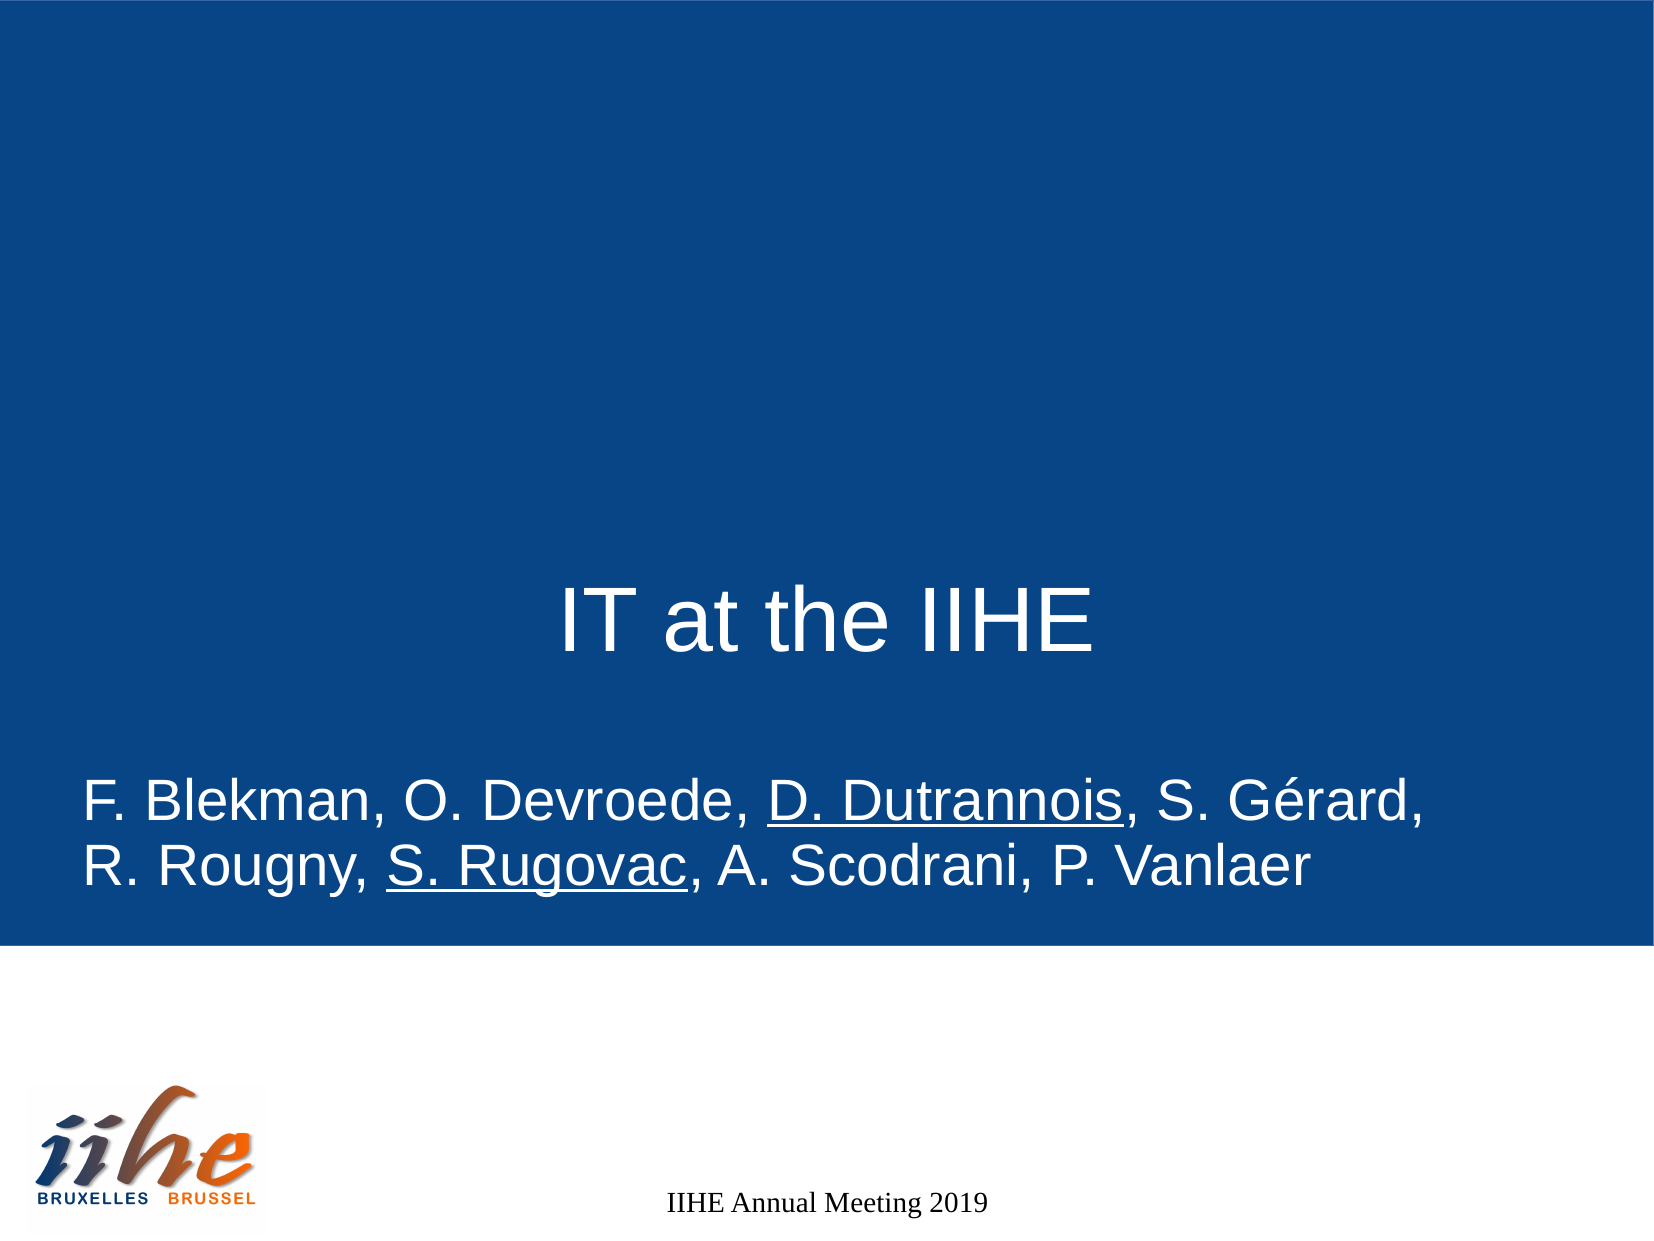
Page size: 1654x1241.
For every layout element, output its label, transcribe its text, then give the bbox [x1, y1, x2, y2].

title IT at the IIHE [82, 516, 1571, 724]
title F. Blekman, O. Devroede, D. Dutrannois, S. Gérard, R. Rougny, S. Rugovac, A. Scodrani, P. Vanlaer [82, 729, 1571, 937]
picture [27, 1084, 267, 1236]
